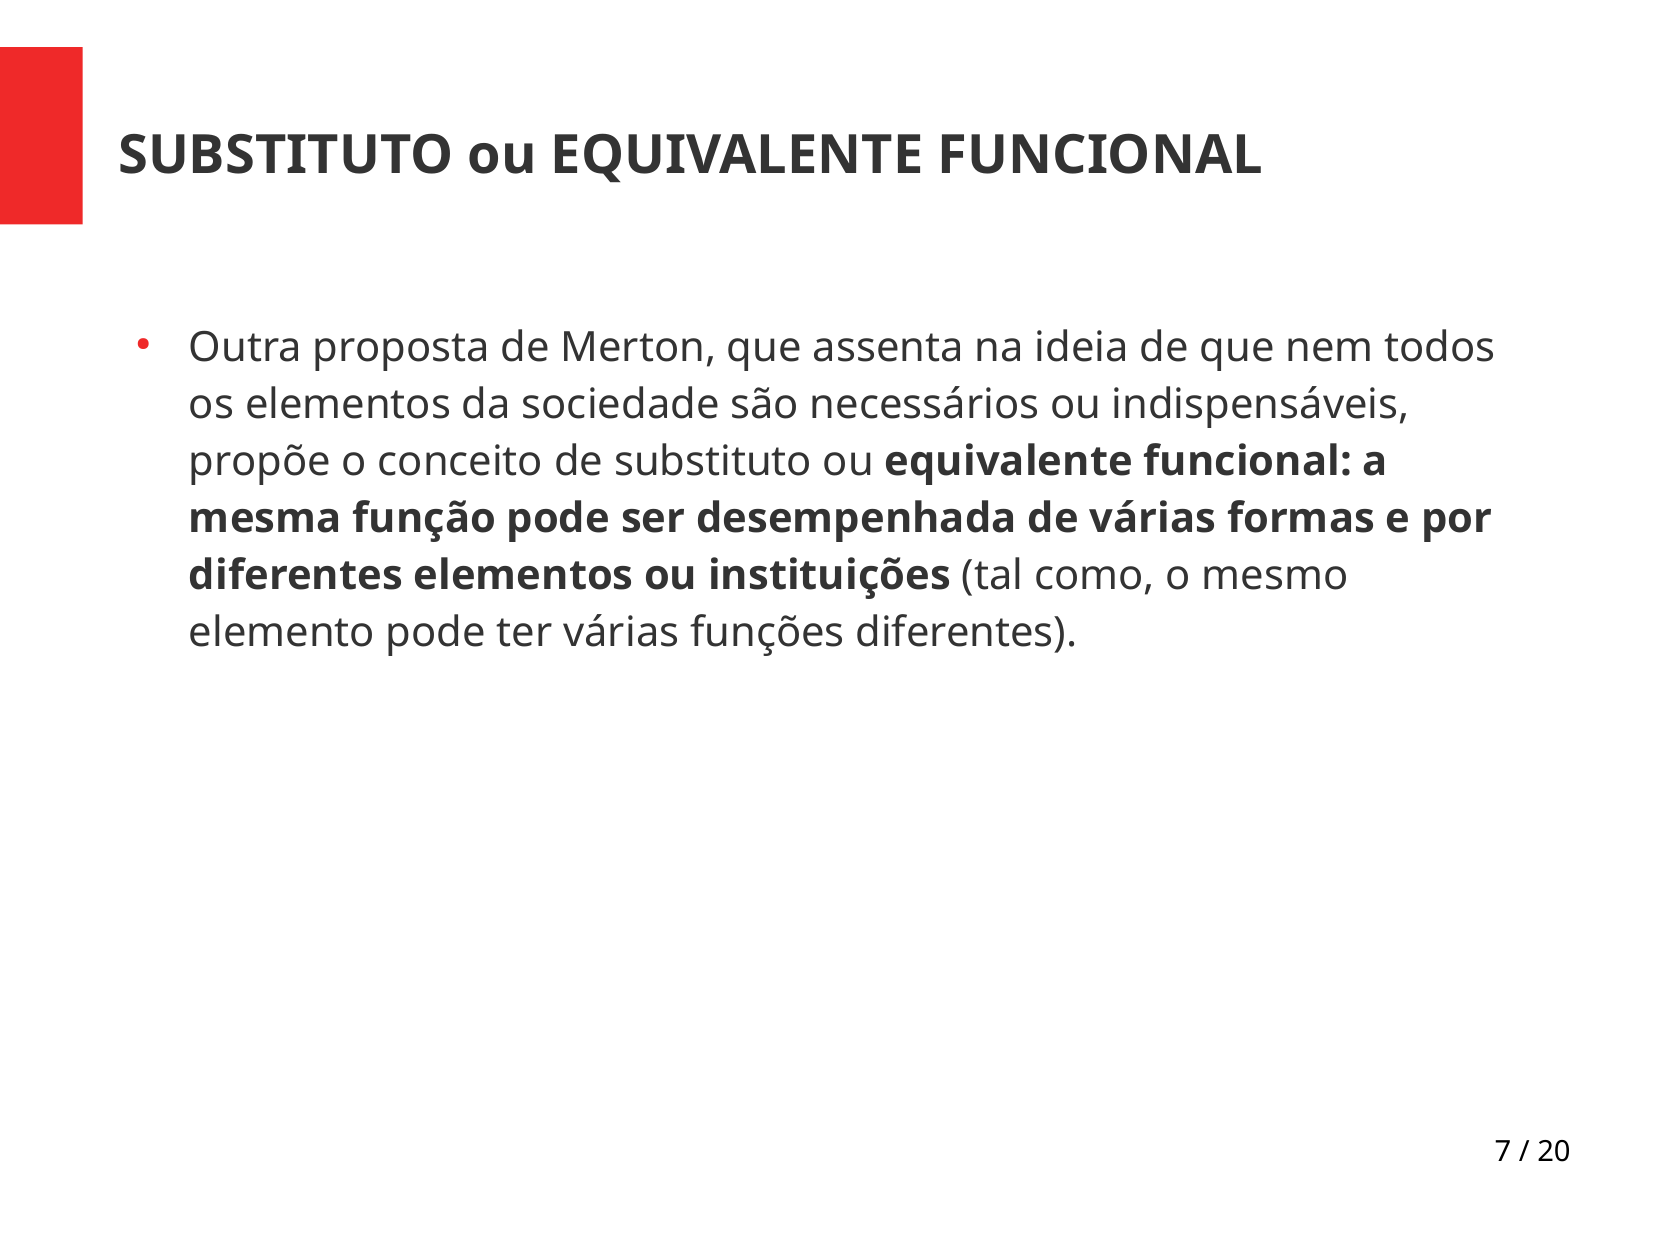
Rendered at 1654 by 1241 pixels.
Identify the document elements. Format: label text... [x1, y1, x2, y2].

title SUBSTITUTO ou EQUIVALENTE FUNCIONAL [118, 49, 1571, 257]
list Outra proposta de Merton, que assenta na ideia de que nem todos os elementos da sociedade são necessários ou indispensáveis, propõe o conceito de substituto ou equivalente funcional: a mesma função pode ser desempenhada de várias formas e por diferentes elementos ou instituições (tal como, o mesmo elemento pode ter várias funções diferentes). [118, 236, 1536, 956]
